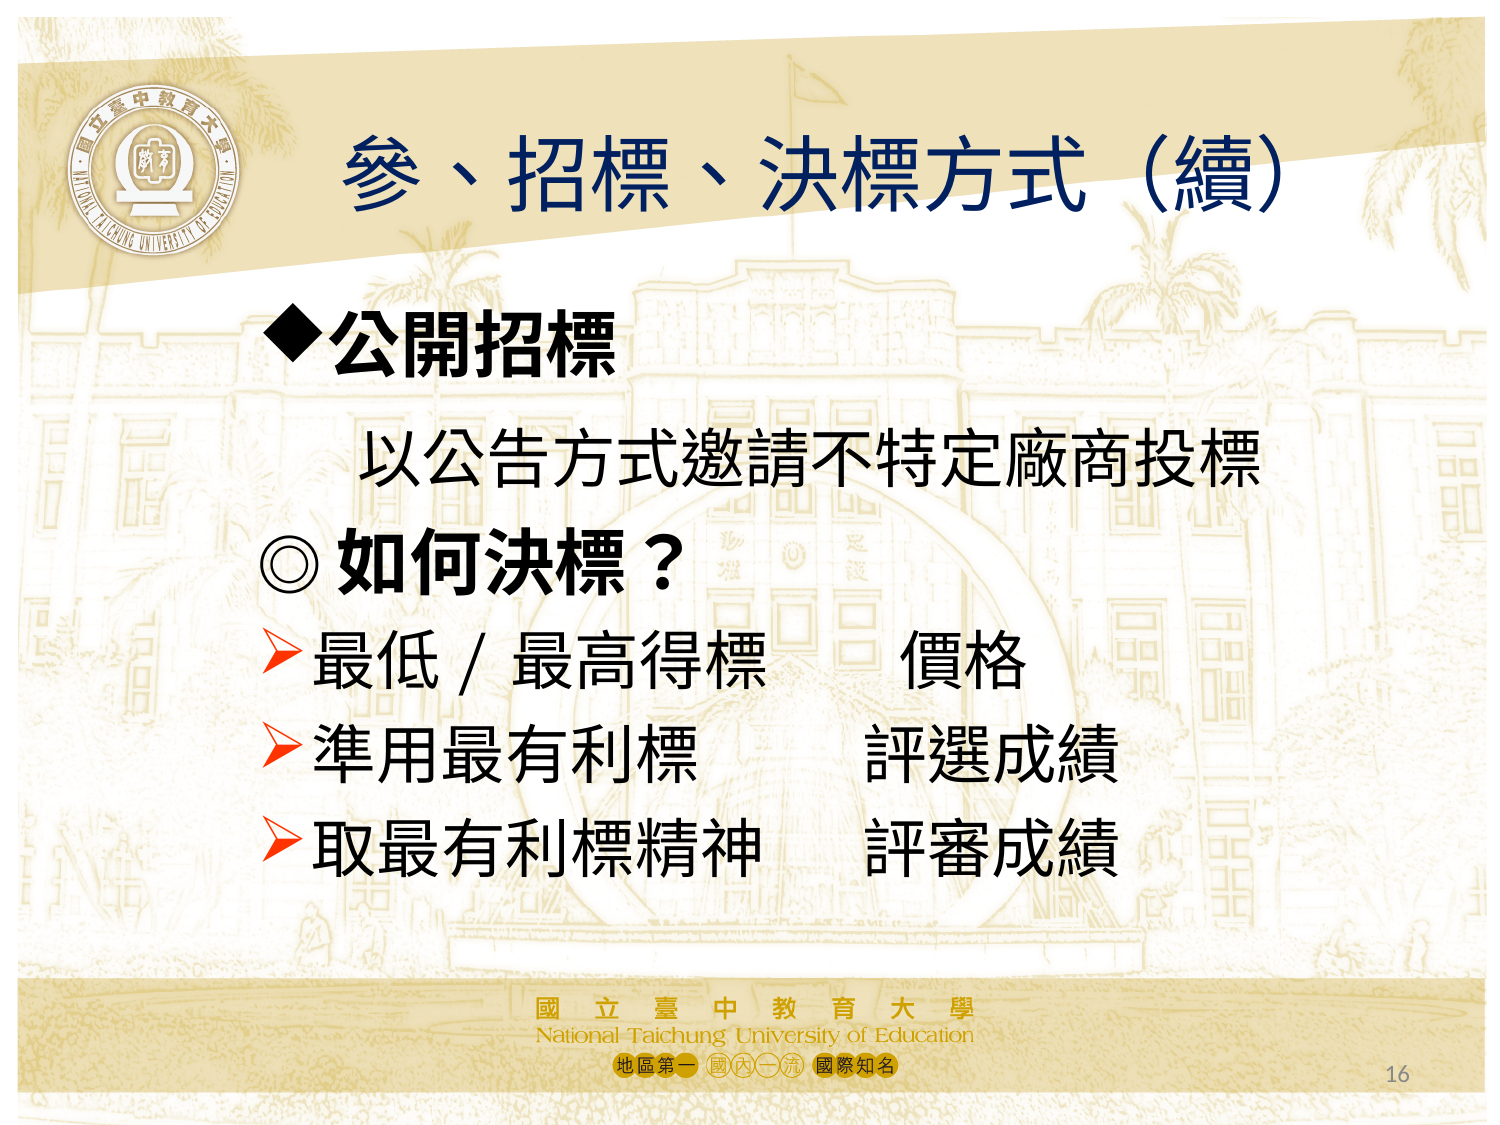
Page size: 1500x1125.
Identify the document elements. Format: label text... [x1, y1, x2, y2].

list 公開招標 以公告方式邀請不特定廠商投標 ◎如何決標？ 最低/最高得標 價格 準用最有利標 評選成績 取最有利標精神 評審成績 [242, 290, 1356, 894]
text_box <編號> [1074, 1042, 1426, 1103]
picture [0, 0, 1500, 1125]
title 參、招標、決標方式（續） [253, 78, 1425, 268]
